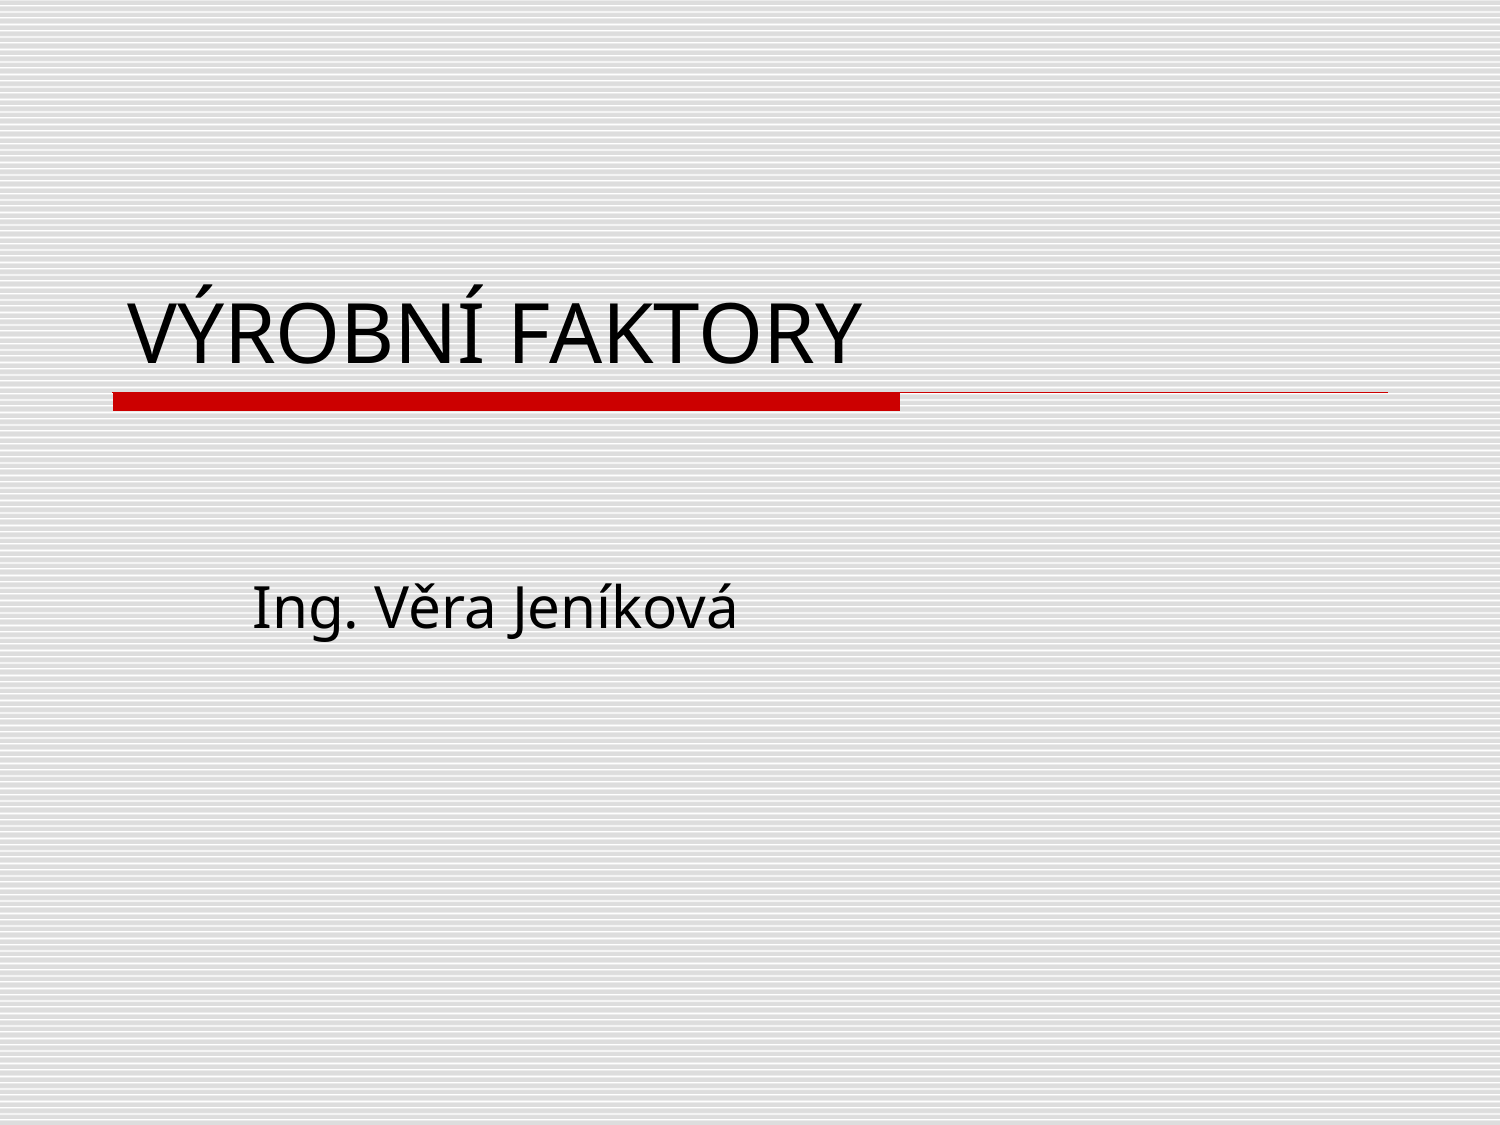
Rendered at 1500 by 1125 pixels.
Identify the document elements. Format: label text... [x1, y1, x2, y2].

picture [0, 0, 1500, 1125]
title VÝROBNÍ FAKTORY [112, 162, 1388, 388]
subtitle Ing. Věra Jeníková [237, 562, 1388, 826]
